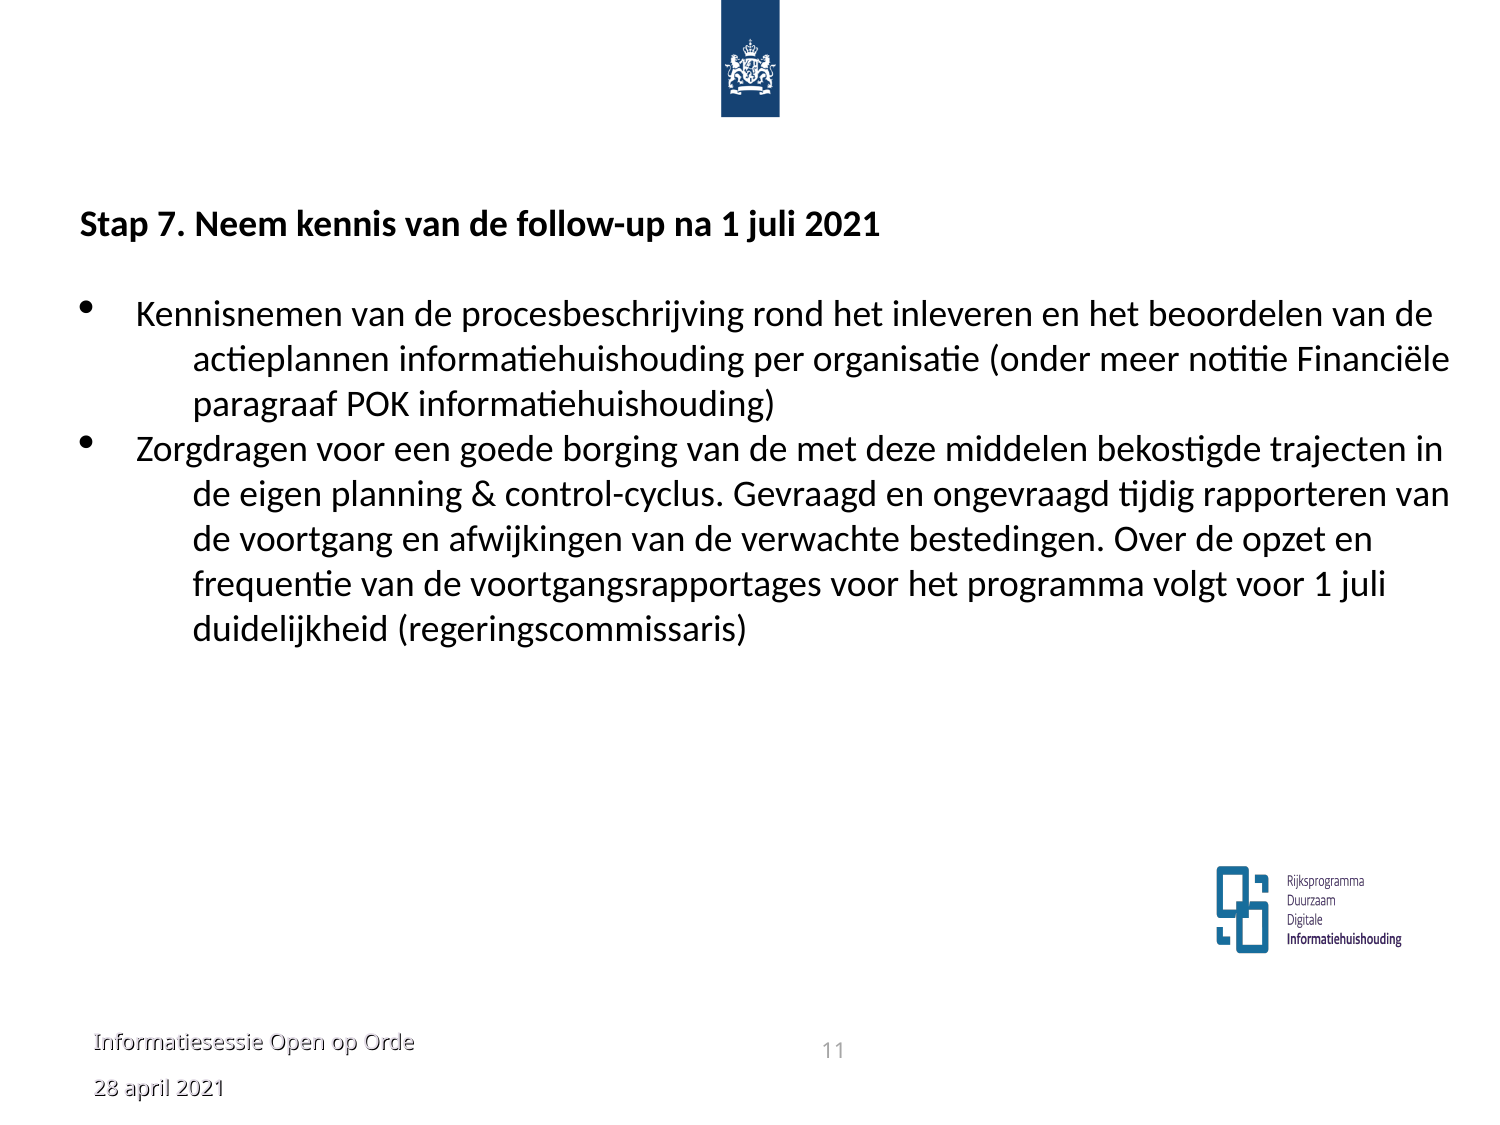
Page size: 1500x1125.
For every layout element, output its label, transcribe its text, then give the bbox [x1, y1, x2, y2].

text_box Stap 7. Neem kennis van de follow-up na 1 juli 2021 Kennisnemen van de procesbeschrijving rond het inleveren en het beoordelen van de actieplannen informatiehuishouding per organisatie (onder meer notitie Financiële paragraaf POK informatiehuishouding) Zorgdragen voor een goede borging van de met deze middelen bekostigde trajecten in de eigen planning & control-cyclus. Gevraagd en ongevraagd tijdig rapporteren van de voortgang en afwijkingen van de verwachte bestedingen. Over de opzet en frequentie van de voortgangsrapportages voor het programma volgt voor 1 juli duidelijkheid (regeringscommissaris) [65, 191, 1482, 656]
text_box 28 april 2021 [78, 1074, 694, 1117]
text_box 11 [806, 1020, 1423, 1074]
text_box Informatiesessie Open op Orde [78, 1020, 694, 1074]
